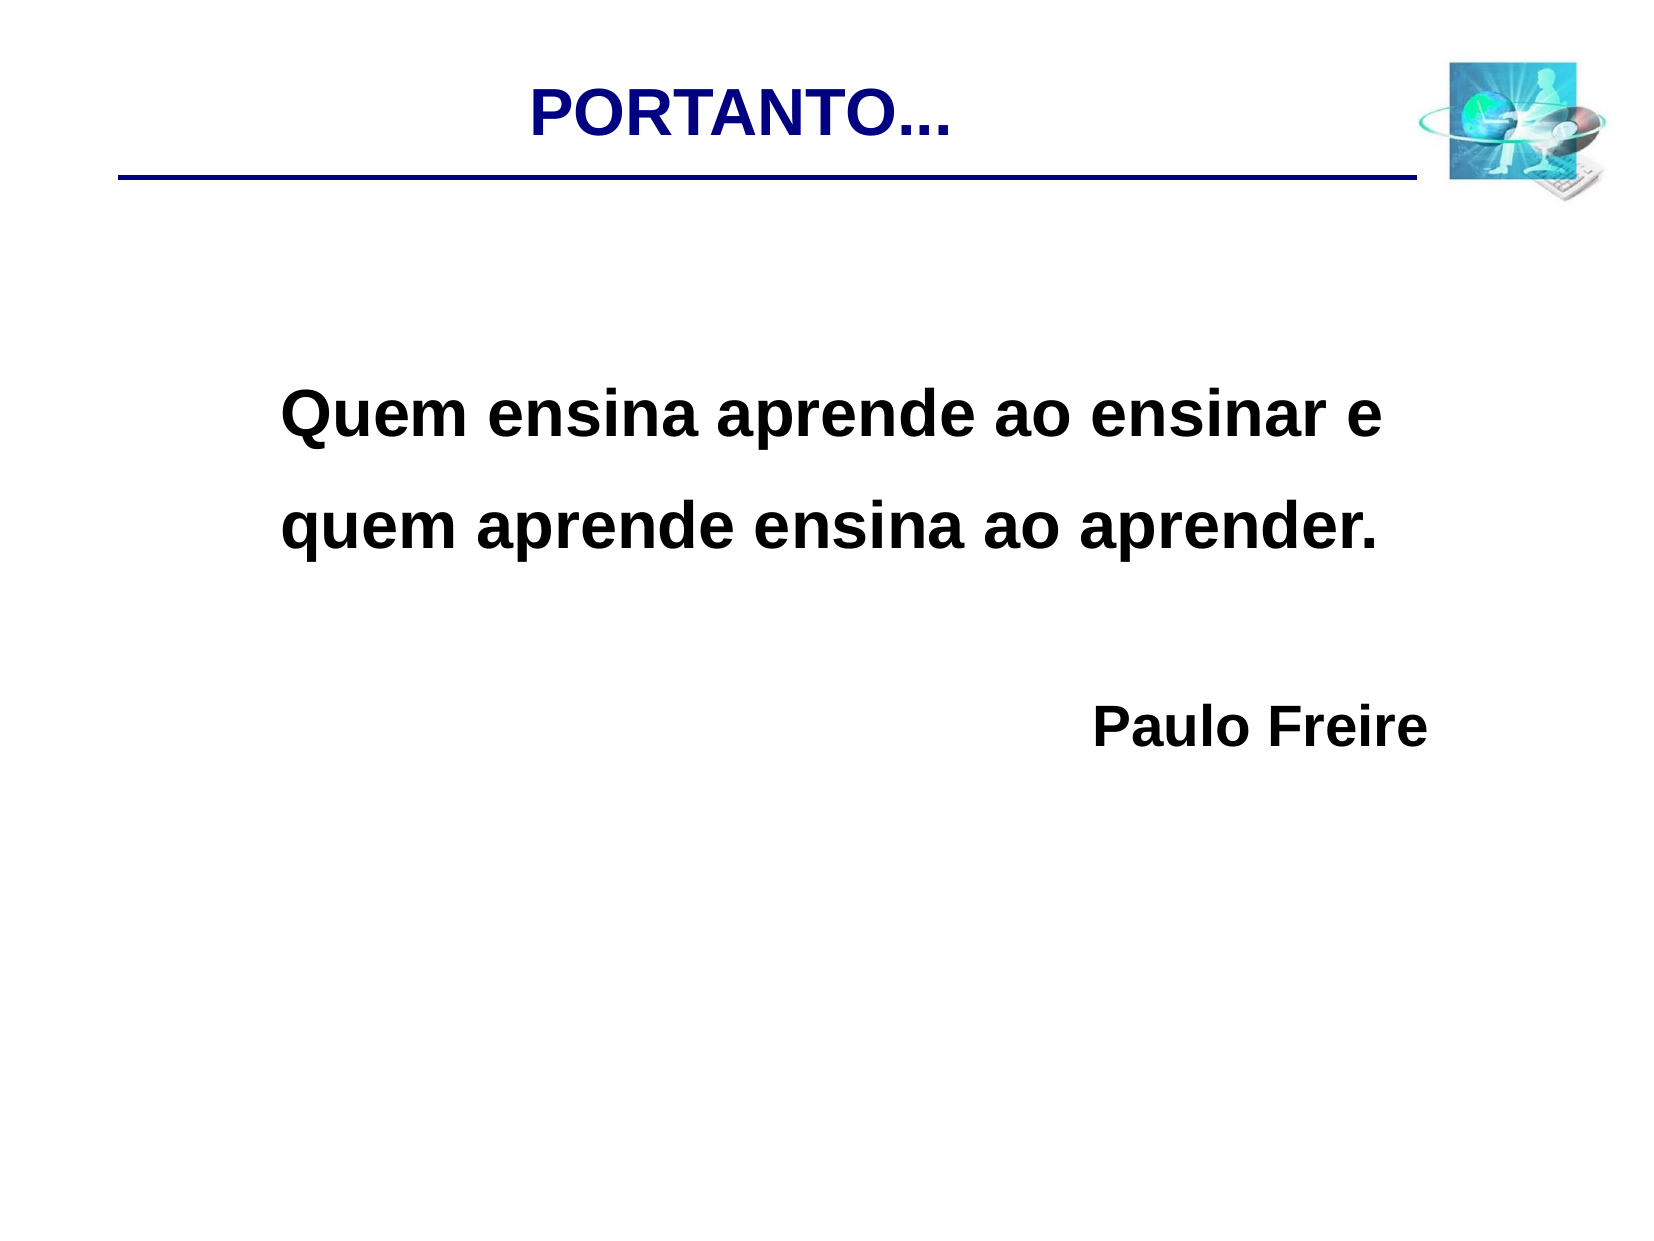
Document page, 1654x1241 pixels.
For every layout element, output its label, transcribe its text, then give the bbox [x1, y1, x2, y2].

text_box Quem ensina aprende ao ensinar e quem aprende ensina ao aprender. Paulo Freire [265, 331, 1447, 1034]
title PORTANTO... [147, 29, 1335, 195]
picture [1417, 59, 1609, 211]
